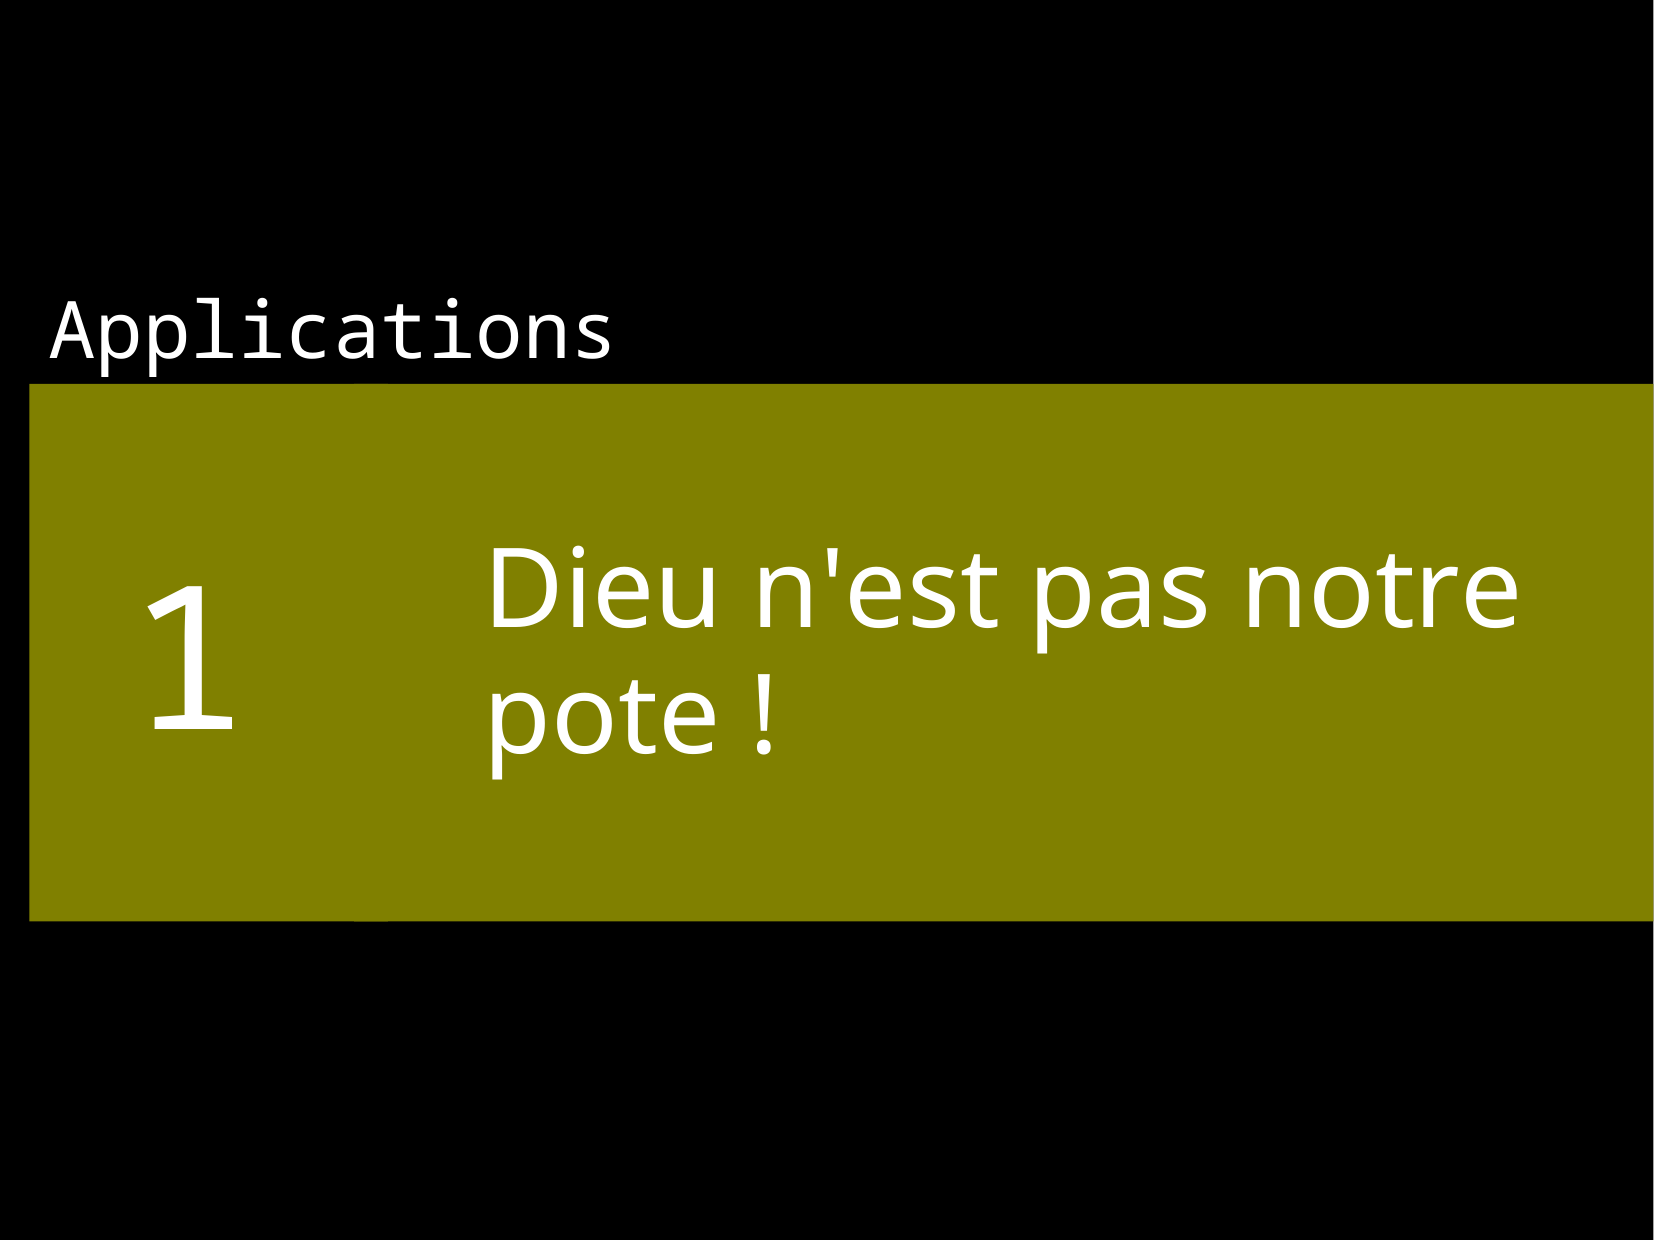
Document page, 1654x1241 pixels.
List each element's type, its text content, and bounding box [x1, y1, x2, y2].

text_box [29, 383, 354, 922]
text_box Dieu n'est pas notre pote ! [354, 383, 1654, 922]
text_box 1 [114, 507, 254, 796]
text_box Applications [33, 265, 1376, 390]
